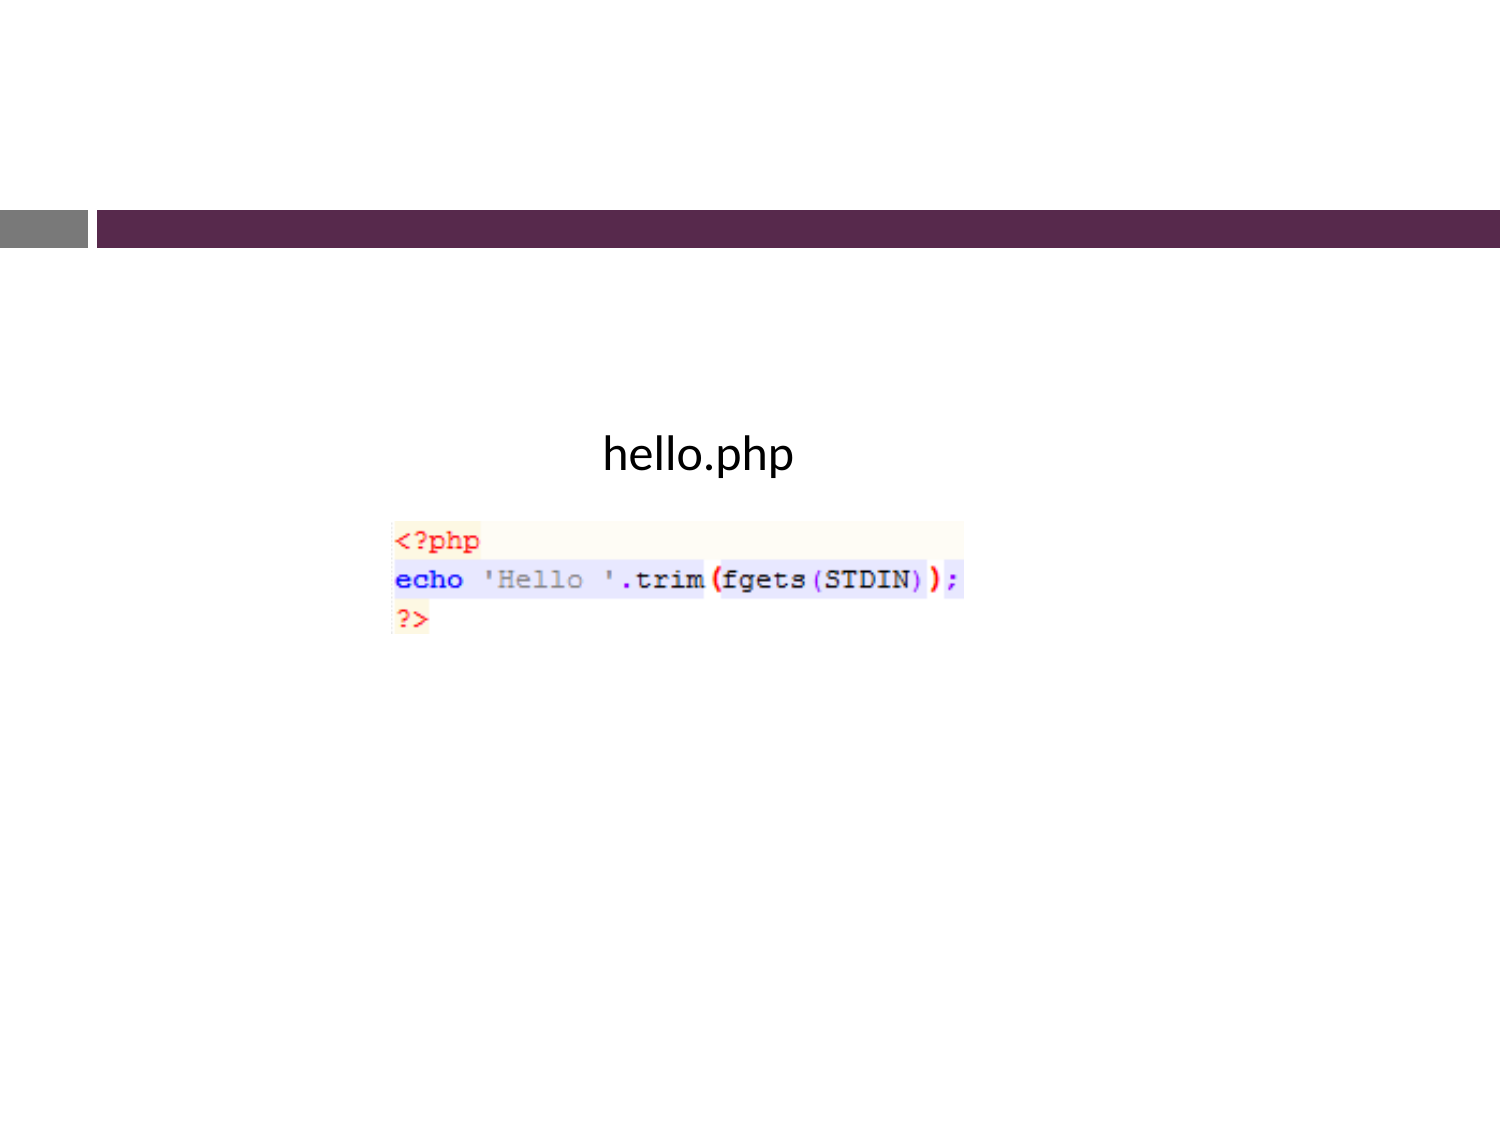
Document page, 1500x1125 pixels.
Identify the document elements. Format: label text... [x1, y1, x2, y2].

picture [391, 521, 964, 634]
text_box hello.php [587, 412, 812, 489]
